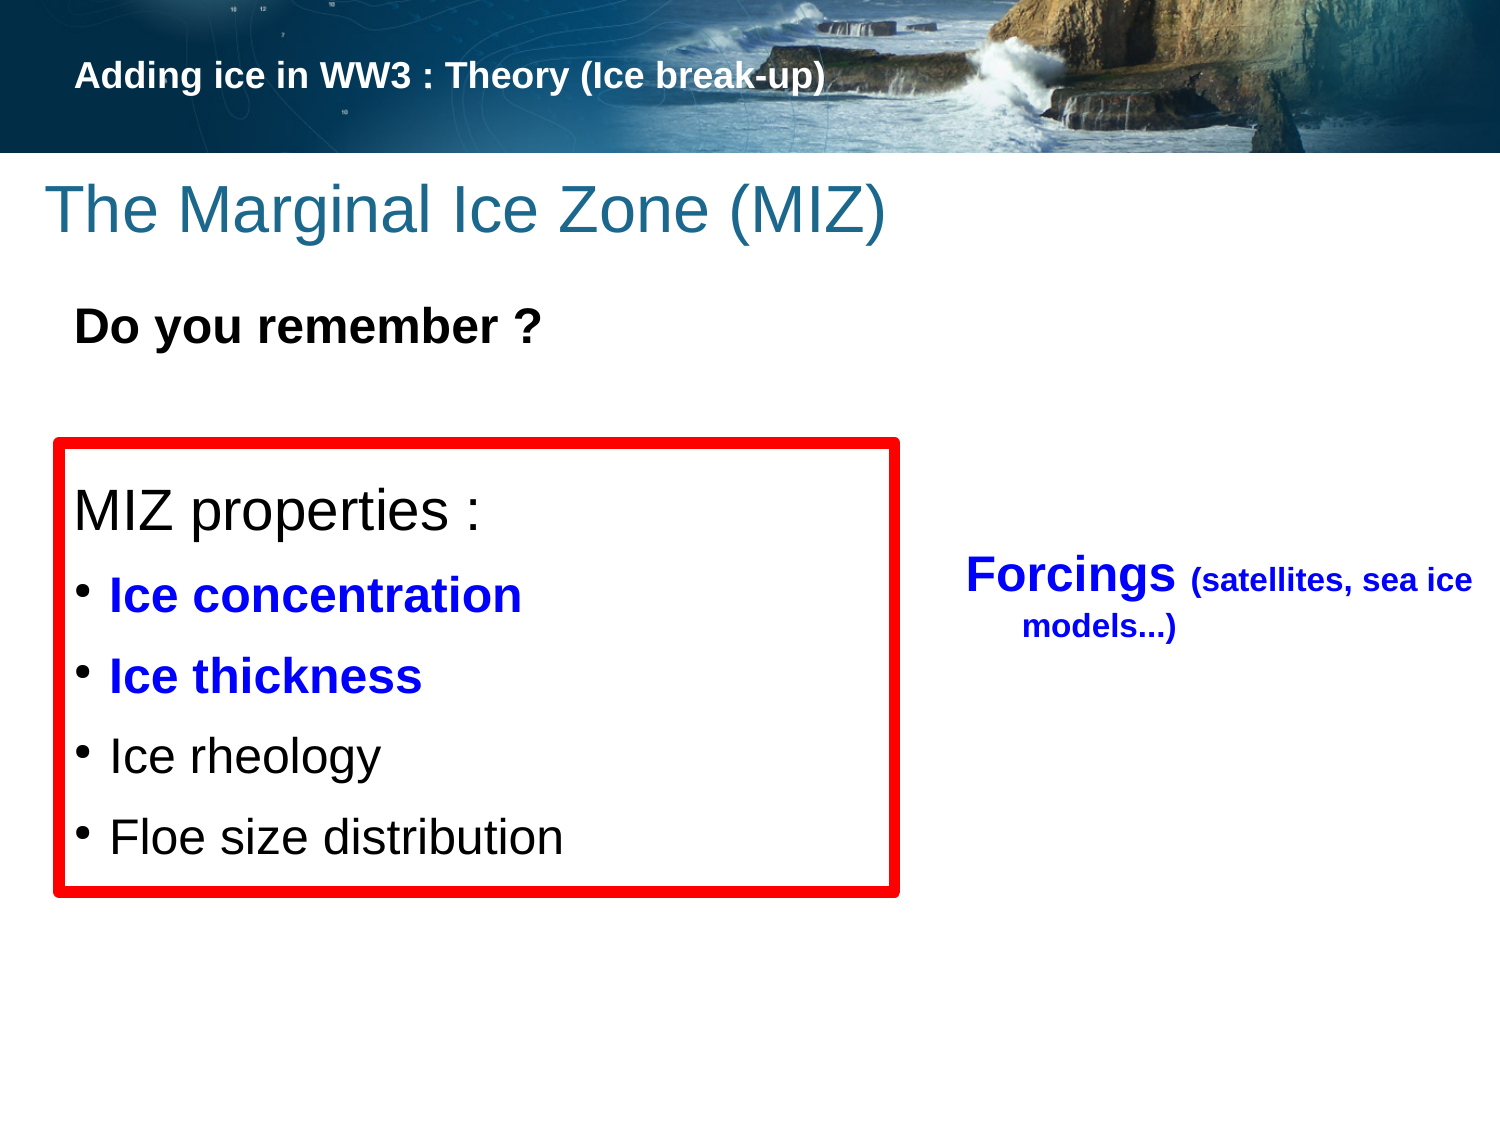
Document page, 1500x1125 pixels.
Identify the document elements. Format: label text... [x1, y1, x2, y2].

title Adding ice in WW3 : Theory (Ice break-up) [59, 29, 857, 119]
text_box Forcings (satellites, sea ice models...) [915, 531, 1500, 649]
title The Marginal Ice Zone (MIZ) [29, 118, 1214, 294]
picture [0, 0, 1500, 153]
text_box MIZ properties : Ice concentration Ice thickness Ice rheology Floe size distribution [59, 461, 934, 1004]
text_box Do you remember ? [59, 293, 798, 369]
